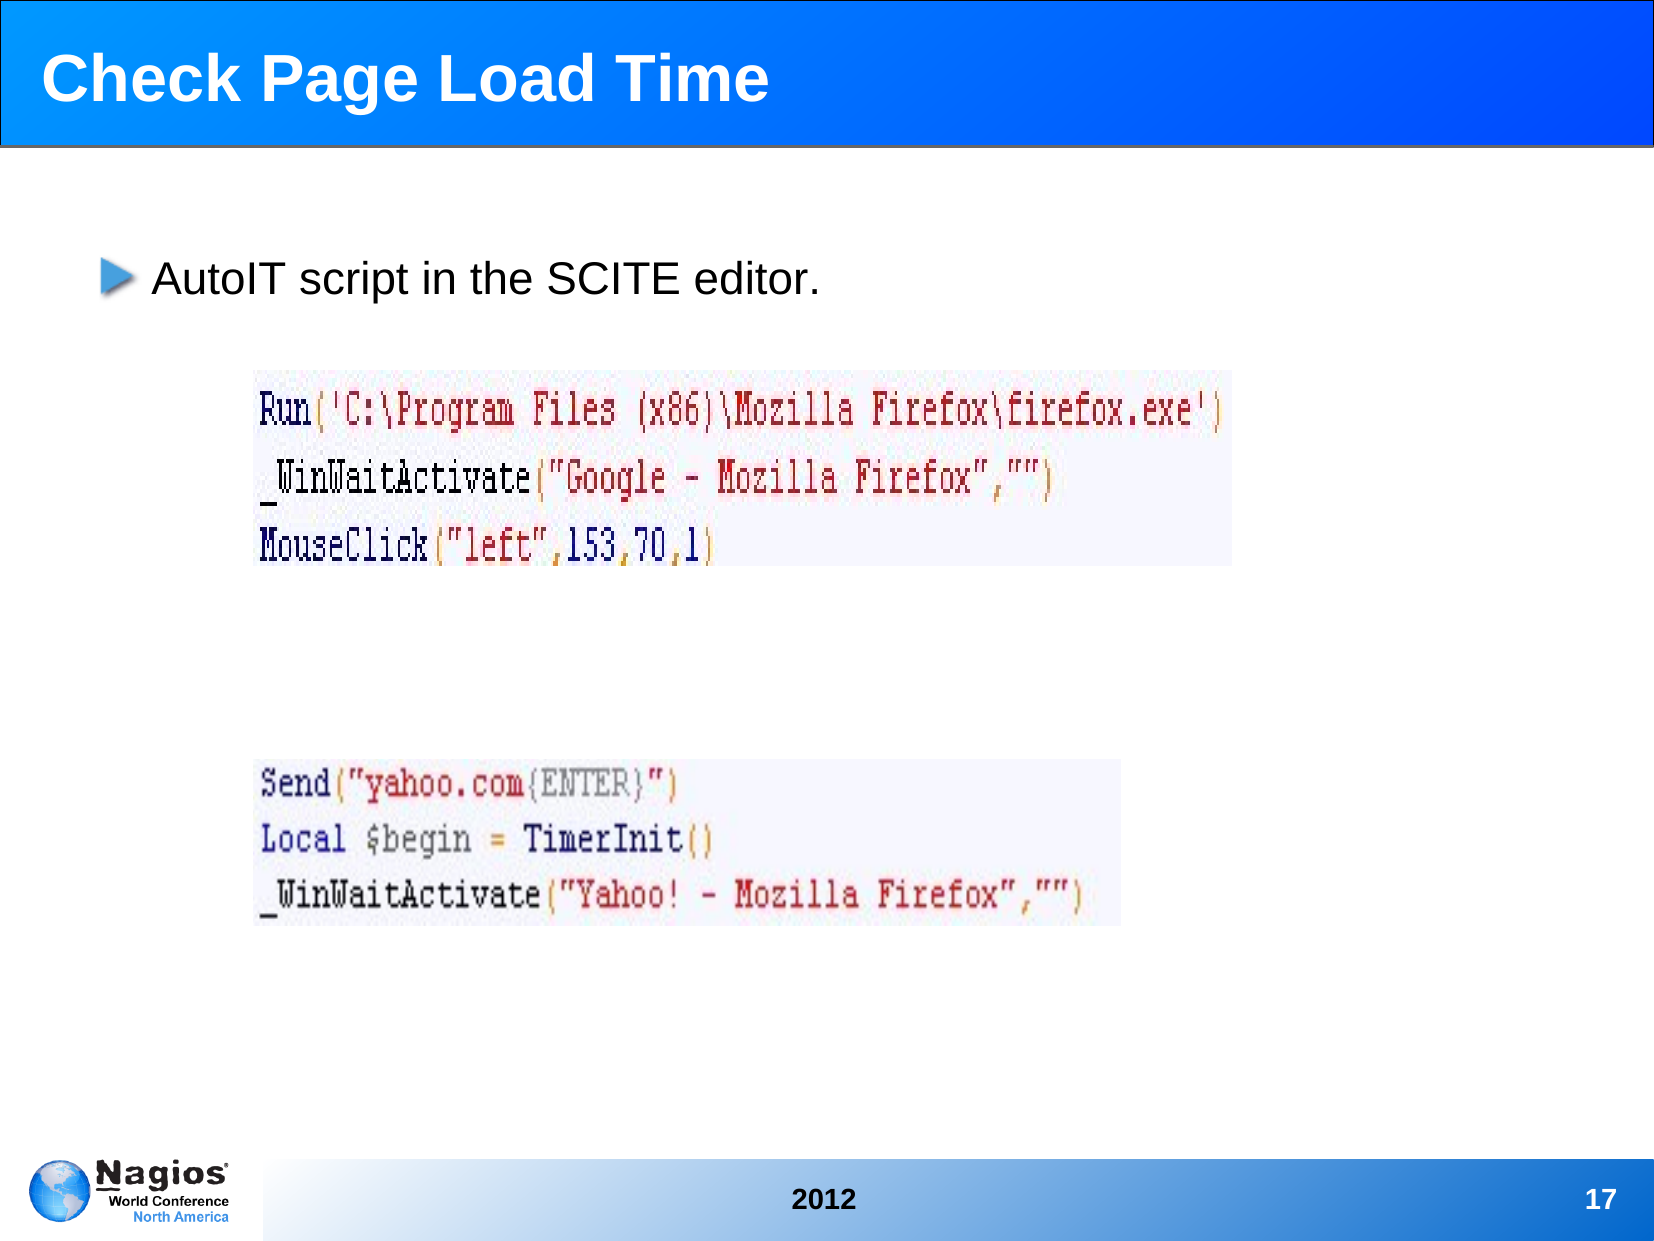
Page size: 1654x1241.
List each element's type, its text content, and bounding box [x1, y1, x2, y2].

picture [253, 759, 1121, 926]
title Check Page Load Time [41, 0, 1248, 211]
picture [29, 1159, 229, 1235]
list AutoIT script in the SCITE editor. [80, 253, 1569, 1072]
picture [253, 370, 1232, 566]
